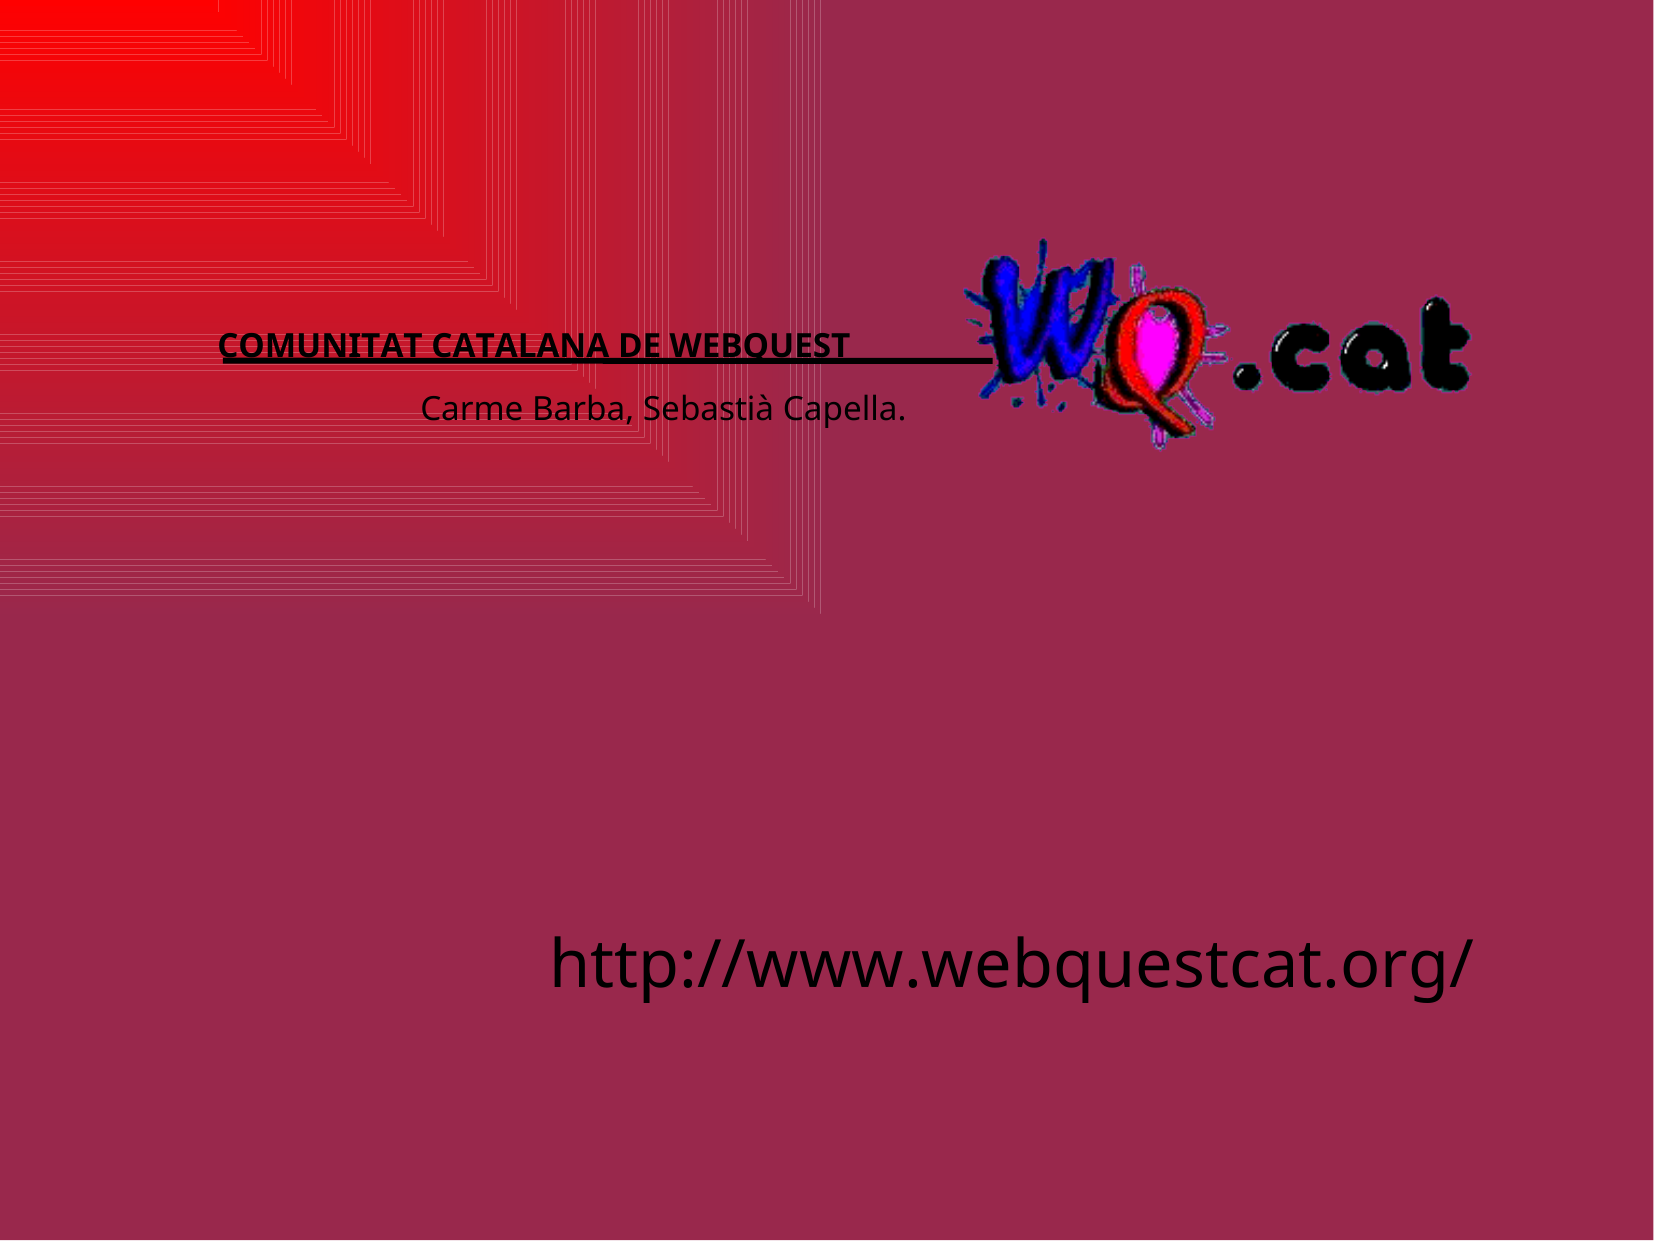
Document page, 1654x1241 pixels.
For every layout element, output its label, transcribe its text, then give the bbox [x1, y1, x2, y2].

text_box COMUNITAT CATALANA DE WEBQUEST [199, 314, 933, 368]
text_box Carme Barba, Sebastià Capella. [236, 376, 954, 430]
text_box http://www.webquestcat.org/ [549, 900, 1540, 1008]
picture [934, 206, 1526, 487]
